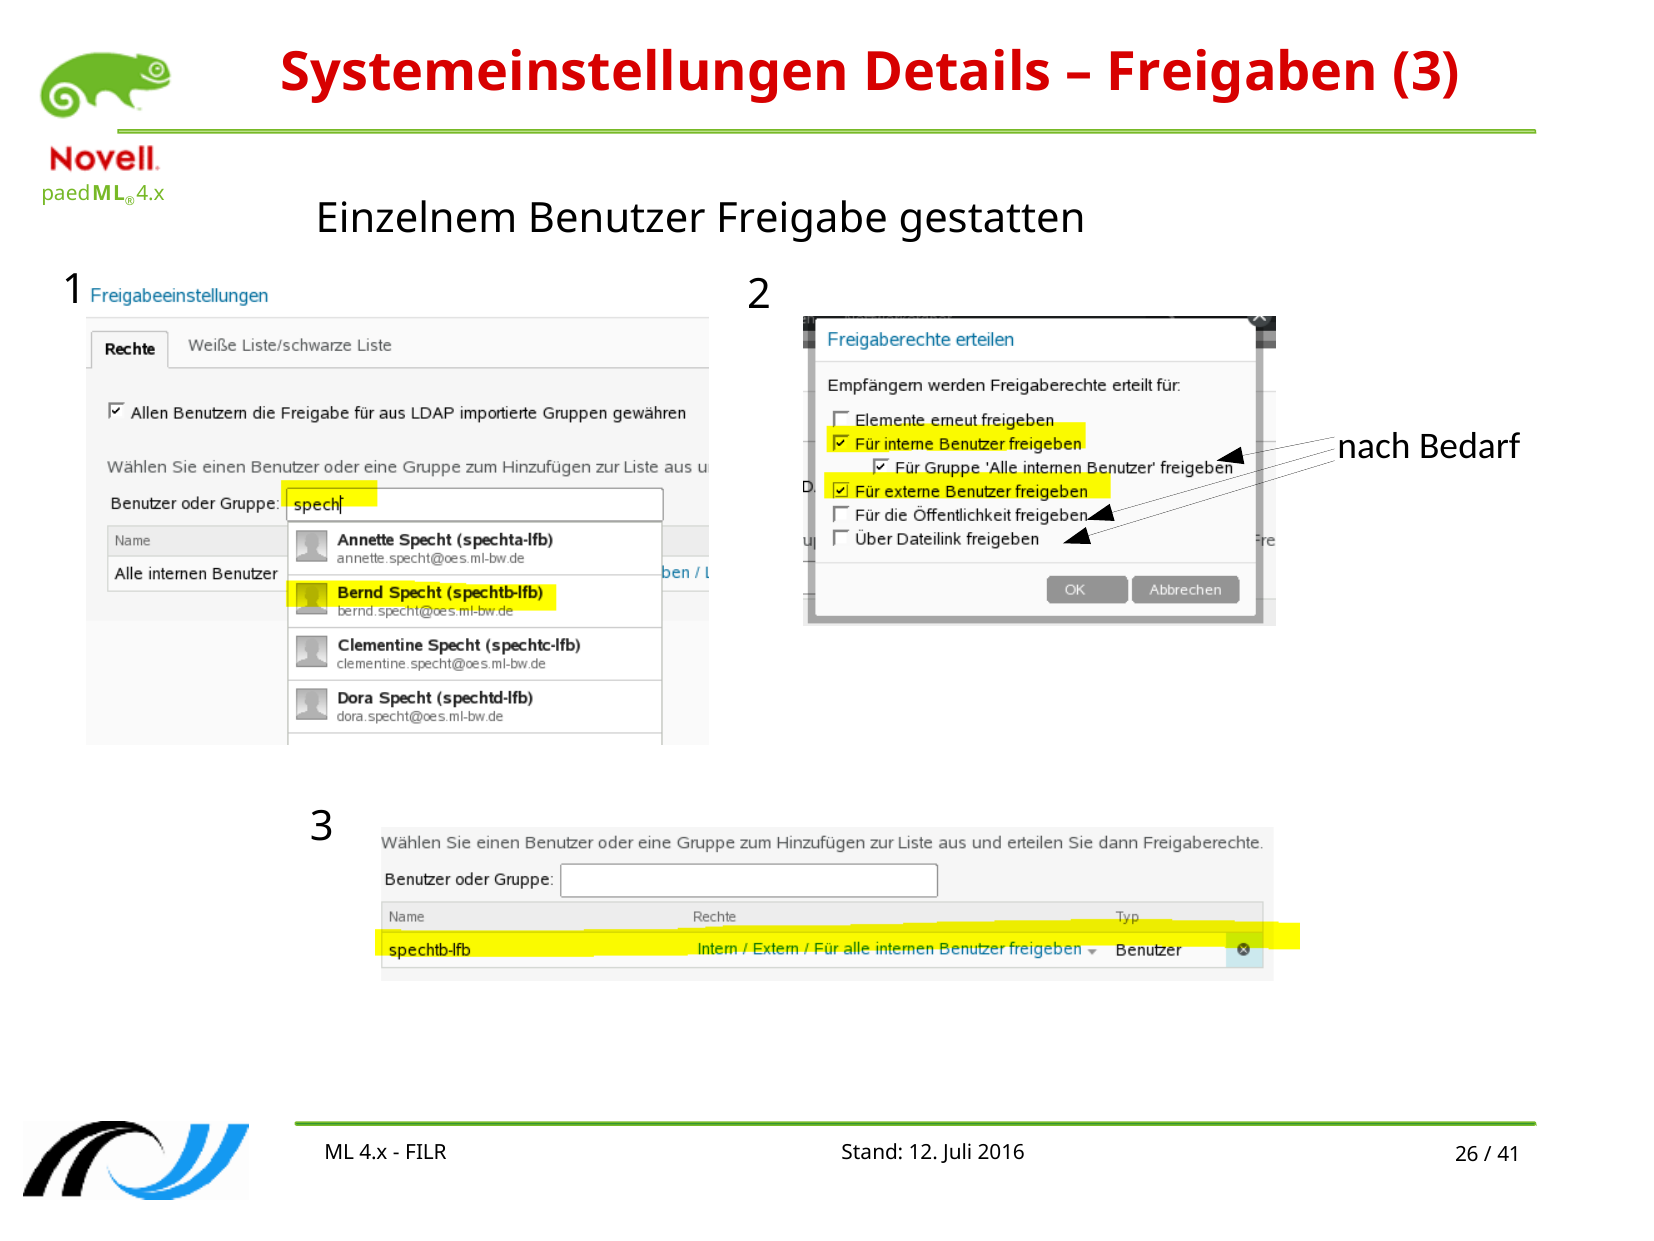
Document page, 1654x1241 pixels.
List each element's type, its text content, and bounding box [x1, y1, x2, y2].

picture [86, 282, 709, 745]
text_box 3 [295, 791, 355, 857]
text_box nach Bedarf [1322, 413, 1654, 474]
picture [803, 316, 1276, 626]
picture [23, 1121, 249, 1200]
picture [375, 827, 1300, 981]
text_box 2 [732, 259, 792, 325]
title Systemeinstellungen Details – Freigaben (3) [259, 4, 1534, 134]
list Einzelnem Benutzer Freigabe gestatten [259, 190, 1536, 260]
picture [26, 35, 184, 193]
text_box 1 [47, 254, 107, 319]
